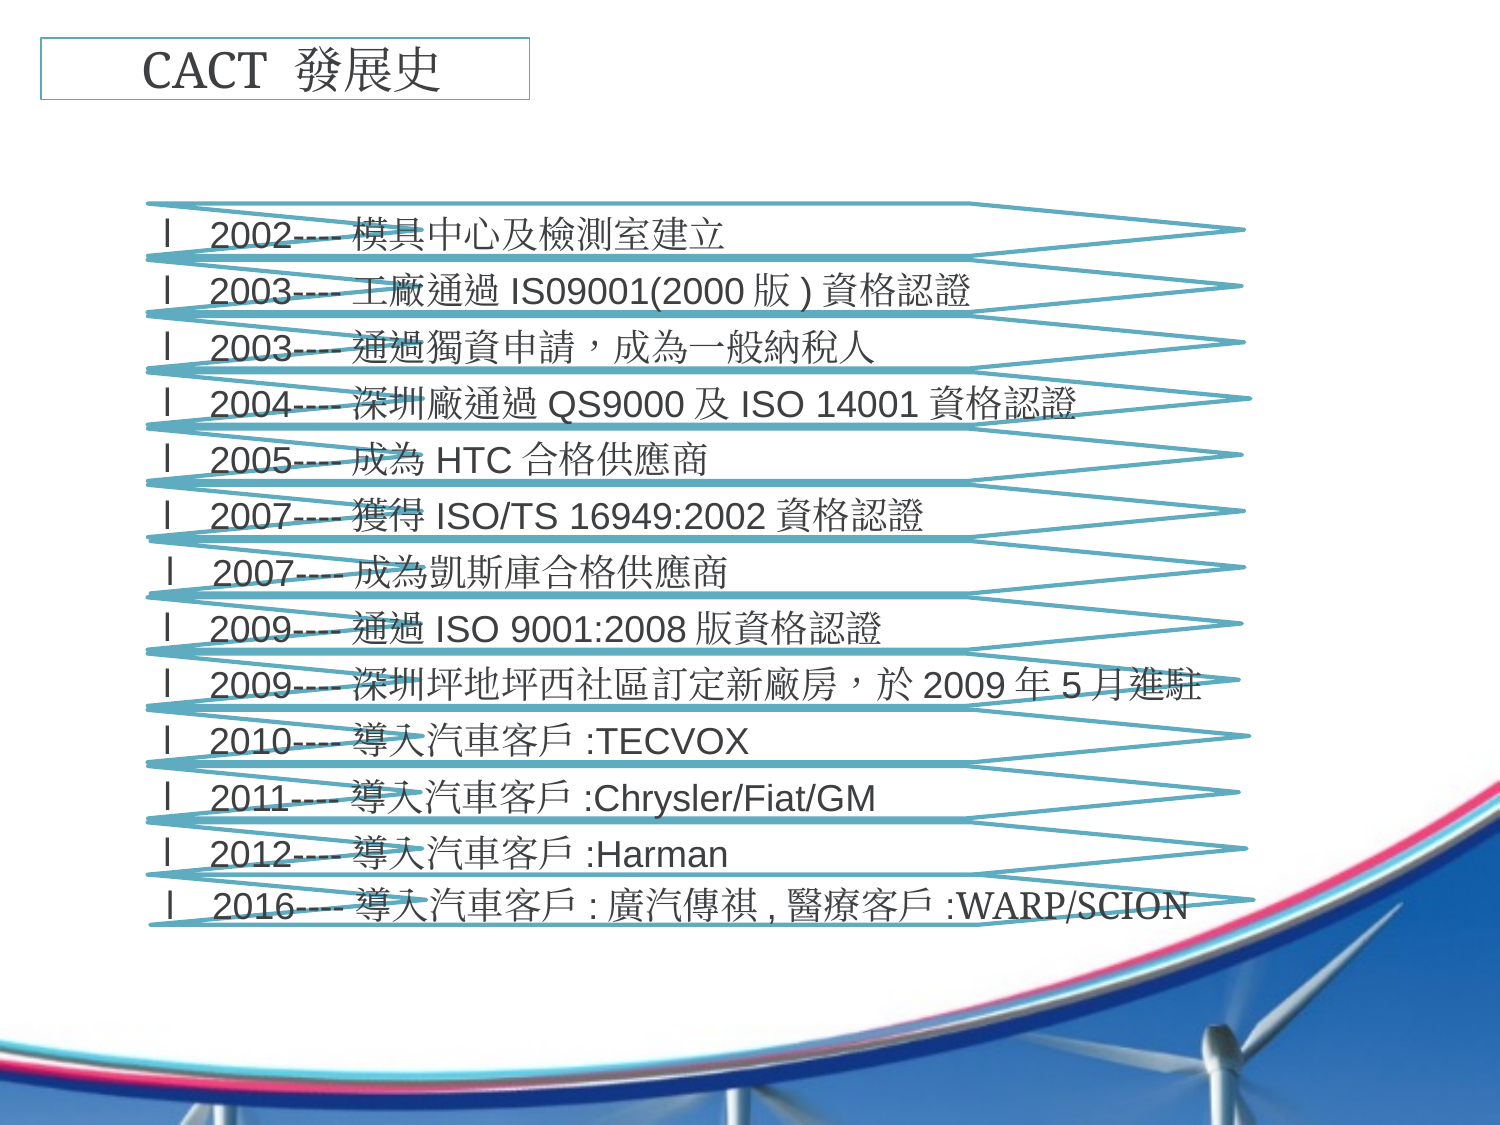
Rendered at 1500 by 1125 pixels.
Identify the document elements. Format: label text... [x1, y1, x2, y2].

text_box 2009----通過ISO 9001:2008版資格認證 [147, 597, 1242, 650]
text_box 2012----導入汽車客戶:Harman [147, 822, 1247, 874]
text_box 2005----成為HTC合格供應商 [147, 428, 1242, 481]
text_box CACT 發展史 [46, 30, 538, 106]
text_box 2003----通過獨資申請，成為一般納稅人 [147, 316, 1245, 369]
text_box 2003----工廠通過IS09001(2000版)資格認證 [147, 259, 1242, 313]
text_box 2007----獲得ISO/TS 16949:2002資格認證 [147, 484, 1245, 538]
picture [0, 0, 1500, 1125]
text_box 2002----模具中心及檢測室建立 [147, 203, 1245, 256]
text_box 2011----導入汽車客戶:Chrysler/Fiat/GM [148, 766, 1239, 819]
text_box 2016----導入汽車客戶:廣汽傳祺,醫療客戶:WARP/SCION [150, 874, 1183, 925]
text_box 2009----深圳坪地坪西社區訂定新廠房，於2009年5月進駐 [147, 653, 1117, 706]
text_box 2007----成為凱斯庫合格供應商 [150, 541, 1245, 594]
text_box 2004----深圳廠通過QS9000及ISO 14001資格認證 [147, 372, 1251, 425]
text_box 2016----導入汽車客戶:廣汽傳祺,醫療客戶:WARP/SCION [1185, 893, 1254, 907]
text_box 2010----導入汽車客戶:TECVOX [147, 709, 1250, 763]
